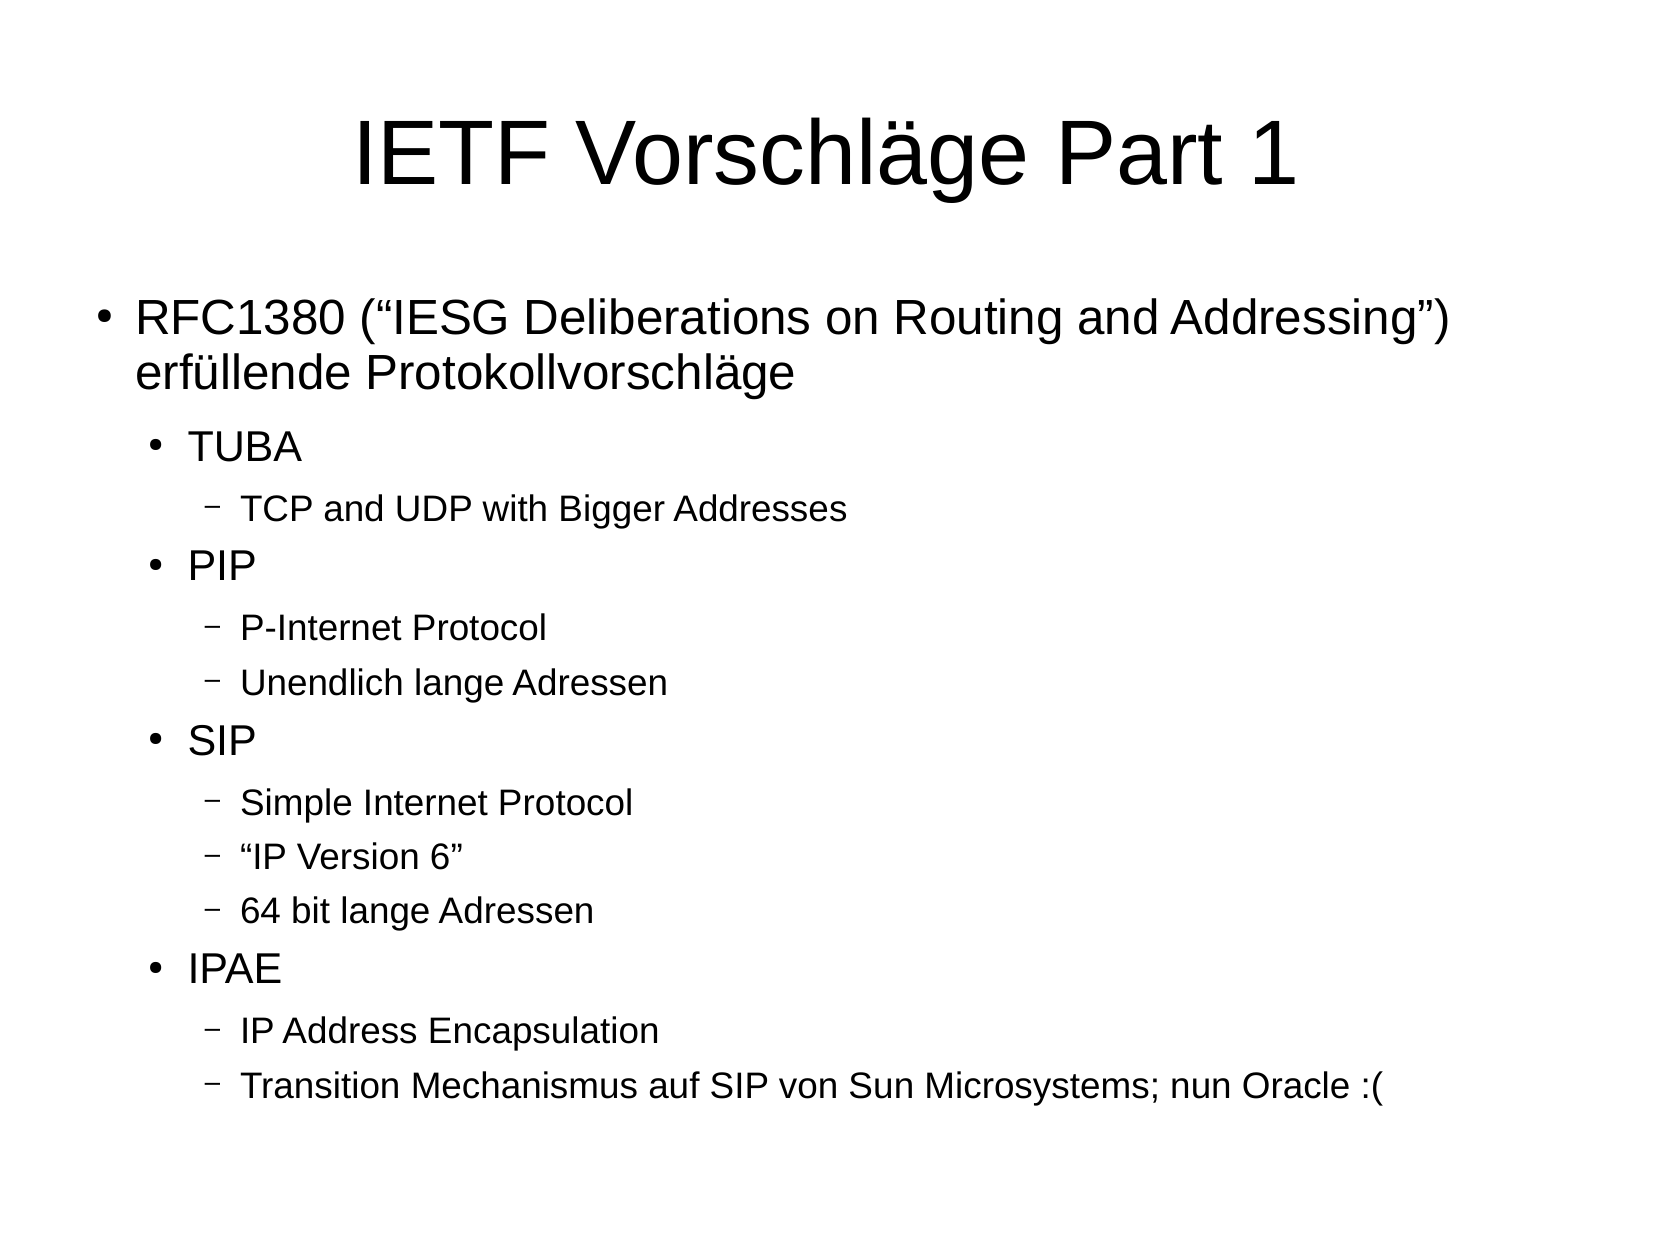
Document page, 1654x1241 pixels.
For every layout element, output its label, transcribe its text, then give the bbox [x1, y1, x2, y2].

list RFC1380 (“IESG Deliberations on Routing and Addressing”) erfüllende Protokollvorschläge TUBA TCP and UDP with Bigger Addresses PIP P-Internet Protocol Unendlich lange Adressen SIP Simple Internet Protocol “IP Version 6” 64 bit lange Adressen IPAE IP Address Encapsulation Transition Mechanismus auf SIP von Sun Microsystems; nun Oracle :( [82, 290, 1571, 1109]
title IETF Vorschläge Part 1 [82, 49, 1571, 257]
